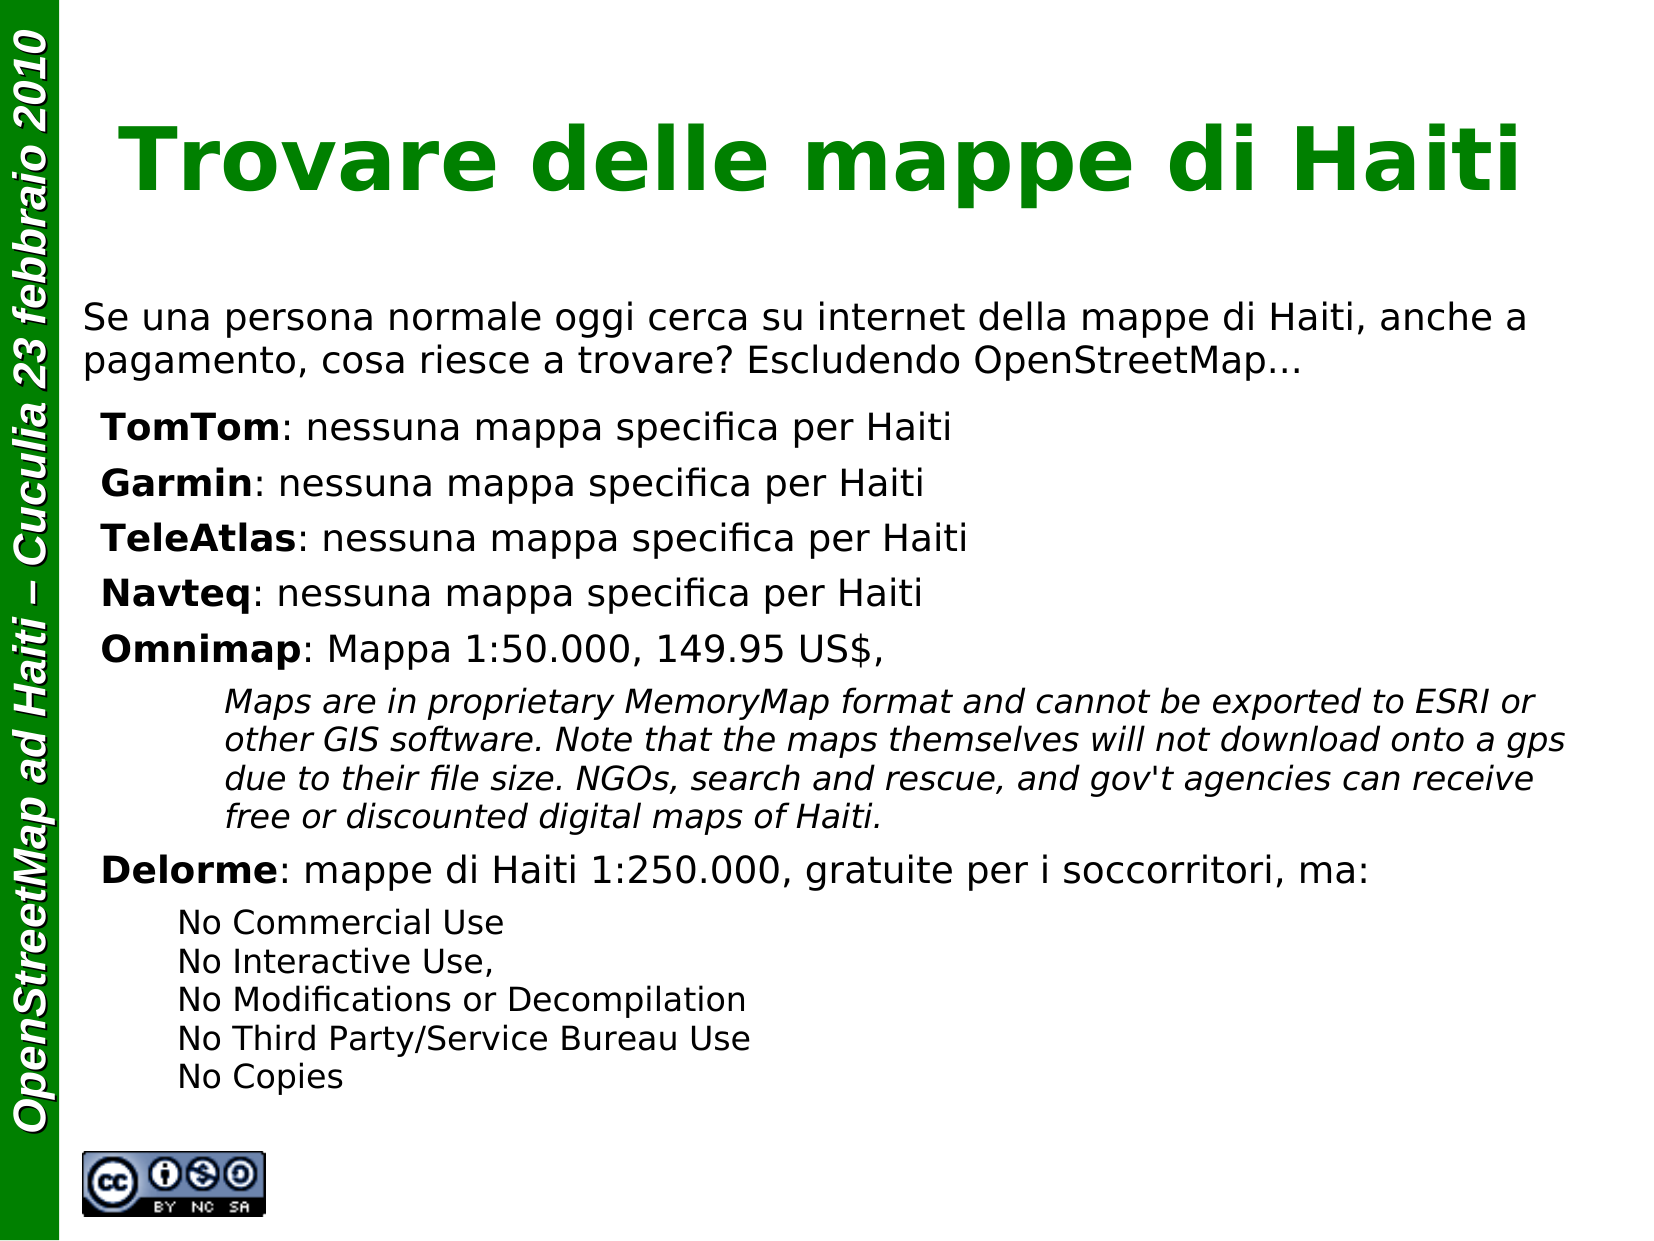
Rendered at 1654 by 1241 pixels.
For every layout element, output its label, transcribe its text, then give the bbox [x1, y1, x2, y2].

title Trovare delle mappe di Haiti [118, 64, 1536, 257]
picture [82, 1151, 266, 1217]
list Se una persona normale oggi cerca su internet della mappe di Haiti, anche a pagamento, cosa riesce a trovare? Escludendo OpenStreetMap... TomTom: nessuna mappa specifica per Haiti Garmin: nessuna mappa specifica per Haiti TeleAtlas: nessuna mappa specifica per Haiti Navteq: nessuna mappa specifica per Haiti Omnimap: Mappa 1:50.000, 149.95 US$, Maps are in proprietary MemoryMap format and cannot be exported to ESRI or other GIS software. Note that the maps themselves will not download onto a gps due to their file size. NGOs, search and rescue, and gov't agencies can receive free or discounted digital maps of Haiti. Delorme: mappe di Haiti 1:250.000, gratuite per i soccorritori, ma: No Commercial Use No Interactive Use, No Modifications or Decompilation No Third Party/Service Bureau Use No Copies [82, 295, 1571, 1130]
